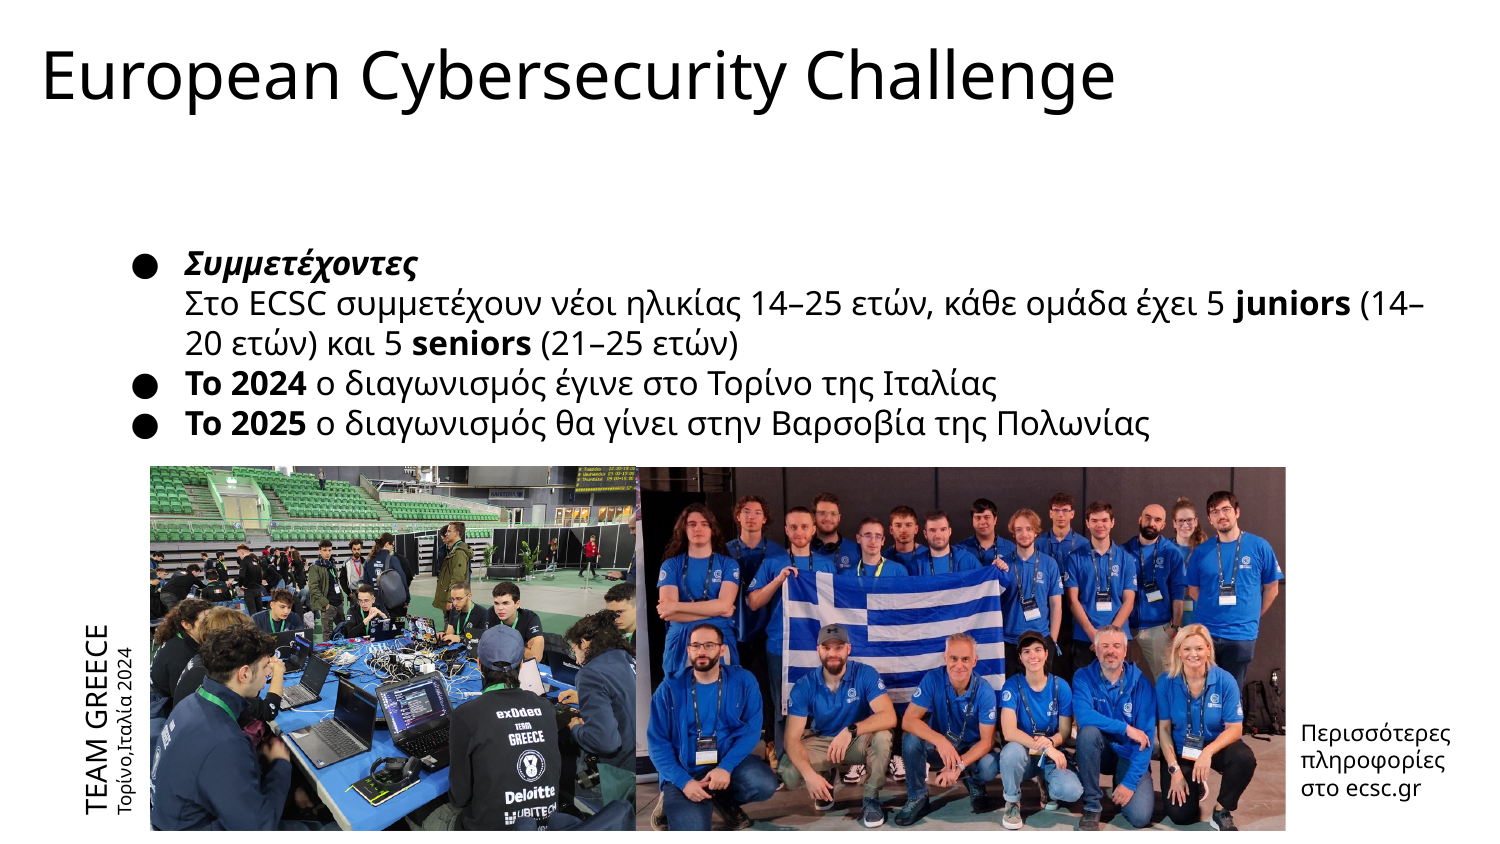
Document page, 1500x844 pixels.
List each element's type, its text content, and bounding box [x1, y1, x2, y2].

picture [150, 467, 1286, 831]
text_box Συμμετέχοντες Στο ECSC συμμετέχουν νέοι ηλικίας 14–25 ετών, κάθε ομάδα έχει 5 juniors (14–20 ετών) και 5 seniors (21–25 ετών) Το 2024 ο διαγωνισμός έγινε στο Τορίνο της Ιταλίας Το 2025 ο διαγωνισμός θα γίνει στην Βαρσοβία της Πολωνίας [94, 234, 1447, 467]
text_box Περισσότερες πληροφορίες στο ecsc.gr [1285, 703, 1489, 831]
text_box European Cybersecurity Challenge >_ECSC [25, 23, 1465, 195]
text_box TEAM GREECE Τορίνο,Ιταλία 2024 [62, 573, 157, 831]
